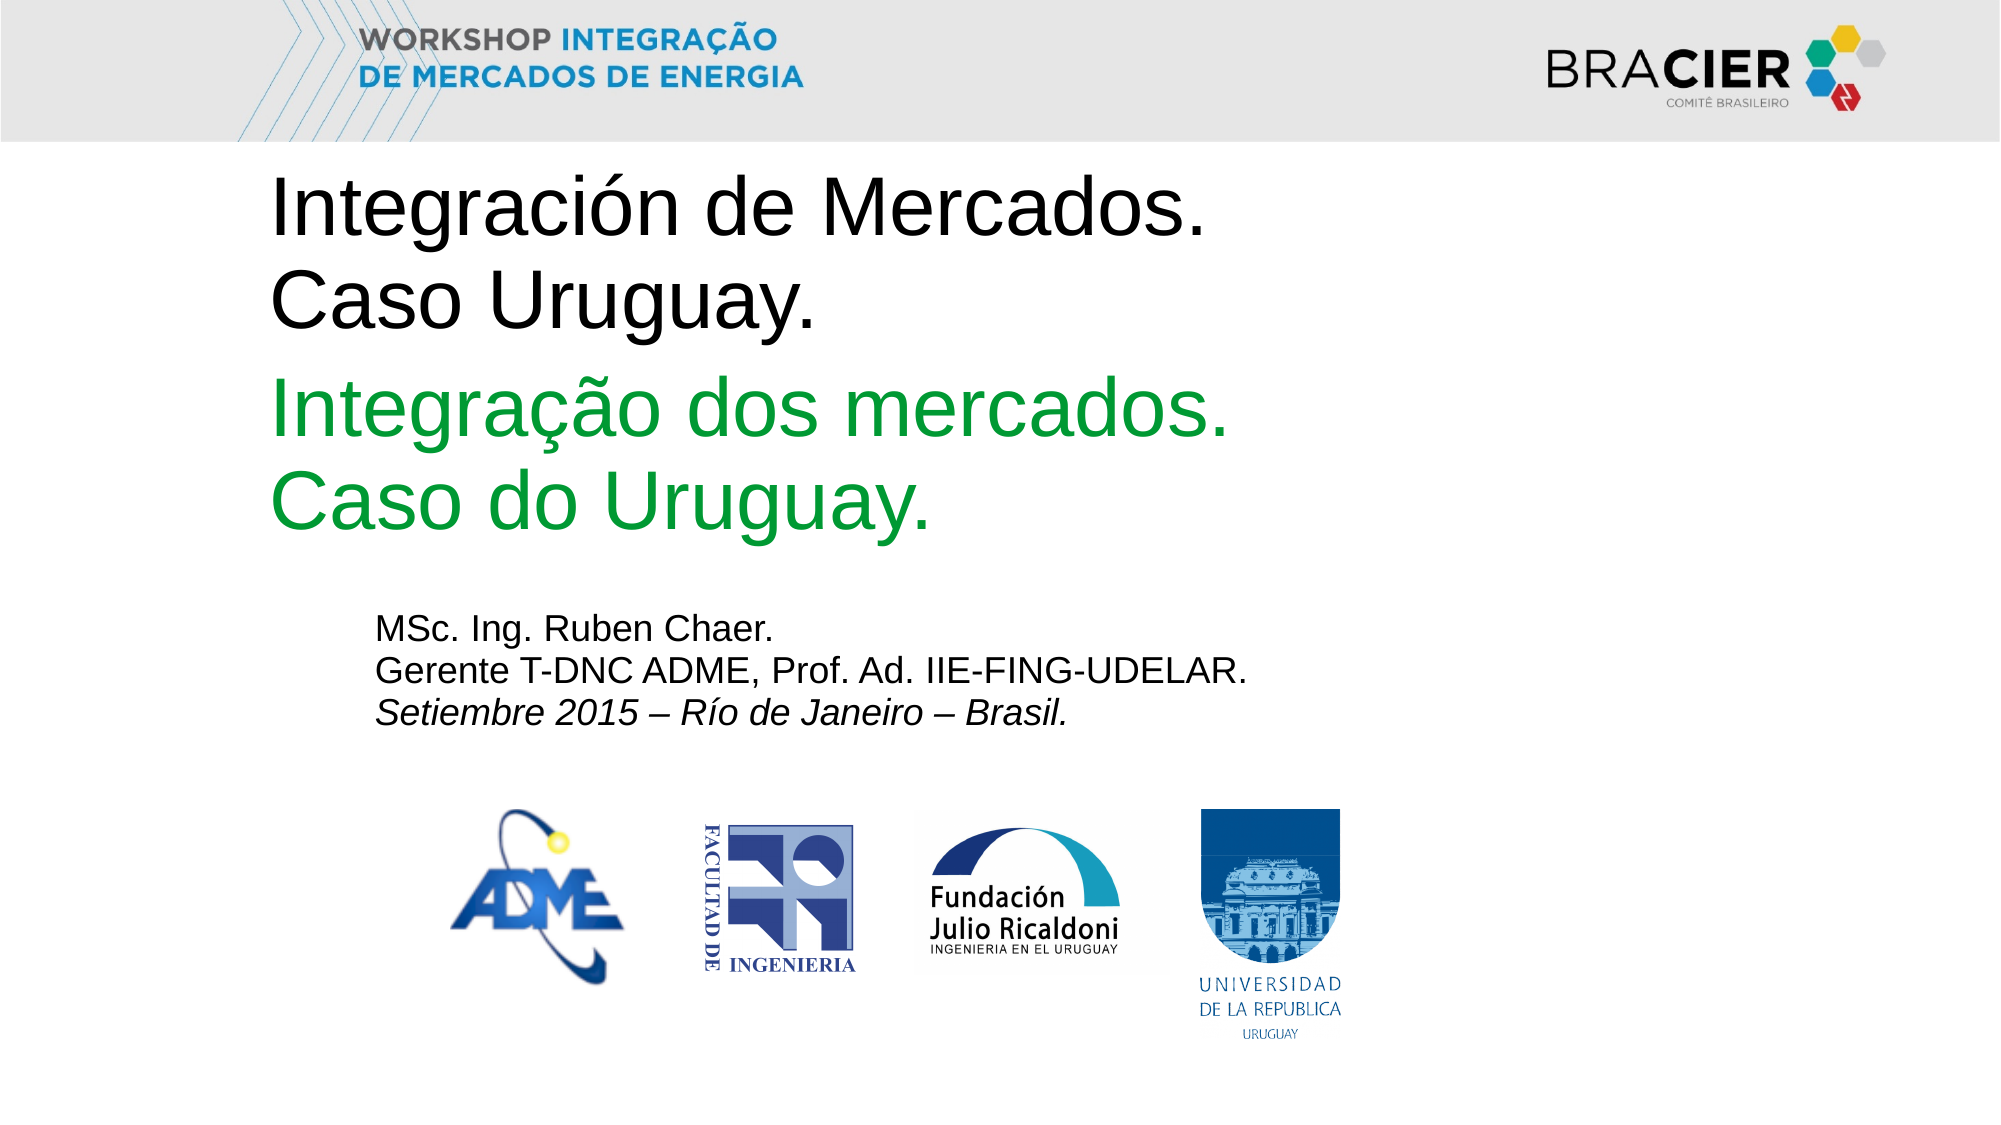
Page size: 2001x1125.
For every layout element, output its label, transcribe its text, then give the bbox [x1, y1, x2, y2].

picture [914, 810, 1171, 976]
picture [705, 824, 856, 972]
text_box Integración de Mercados. Caso Uruguay. [255, 153, 1516, 354]
picture [450, 809, 631, 991]
text_box MSc. Ing. Ruben Chaer. Gerente T-DNC ADME, Prof. Ad. IIE-FING-UDELAR. Setiembre 2015 – Río de Janeiro – Brasil. [360, 600, 1411, 741]
picture [0, 0, 2000, 142]
picture [1200, 809, 1341, 1039]
text_box Integração dos mercados. Caso do Uruguay. [255, 354, 1516, 555]
